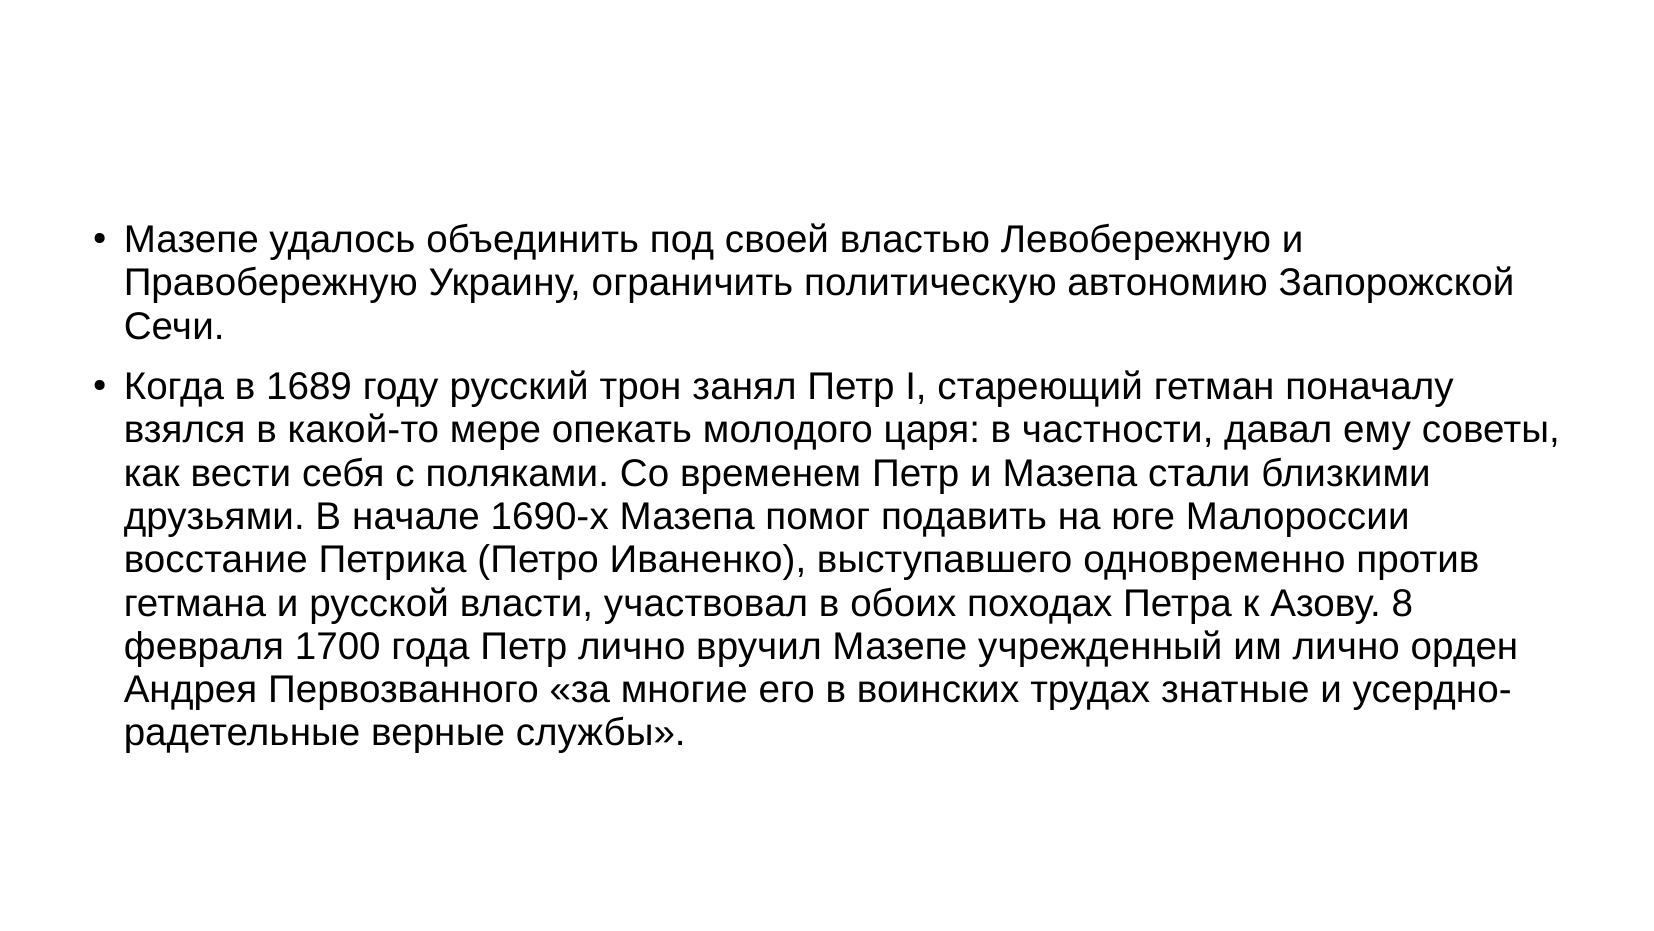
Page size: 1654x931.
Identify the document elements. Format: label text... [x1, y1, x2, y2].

list Мазепе удалось объединить под своей властью Левобережную и Правобережную Украину, ограничить политическую автономию Запорожской Сечи. Когда в 1689 году русский трон занял Петр I, стареющий гетман поначалу взялся в какой-то мере опекать молодого царя: в частности, давал ему советы, как вести себя с поляками. Со временем Петр и Мазепа стали близкими друзьями. В начале 1690-х Мазепа помог подавить на юге Малороссии восстание Петрика (Петро Иваненко), выступавшего одновременно против гетмана и русской власти, участвовал в обоих походах Петра к Азову. 8 февраля 1700 года Петр лично вручил Мазепе учрежденный им лично орден Андрея Первозванного «за многие его в воинских трудах знатные и усердно-радетельные верные службы». [82, 217, 1571, 758]
